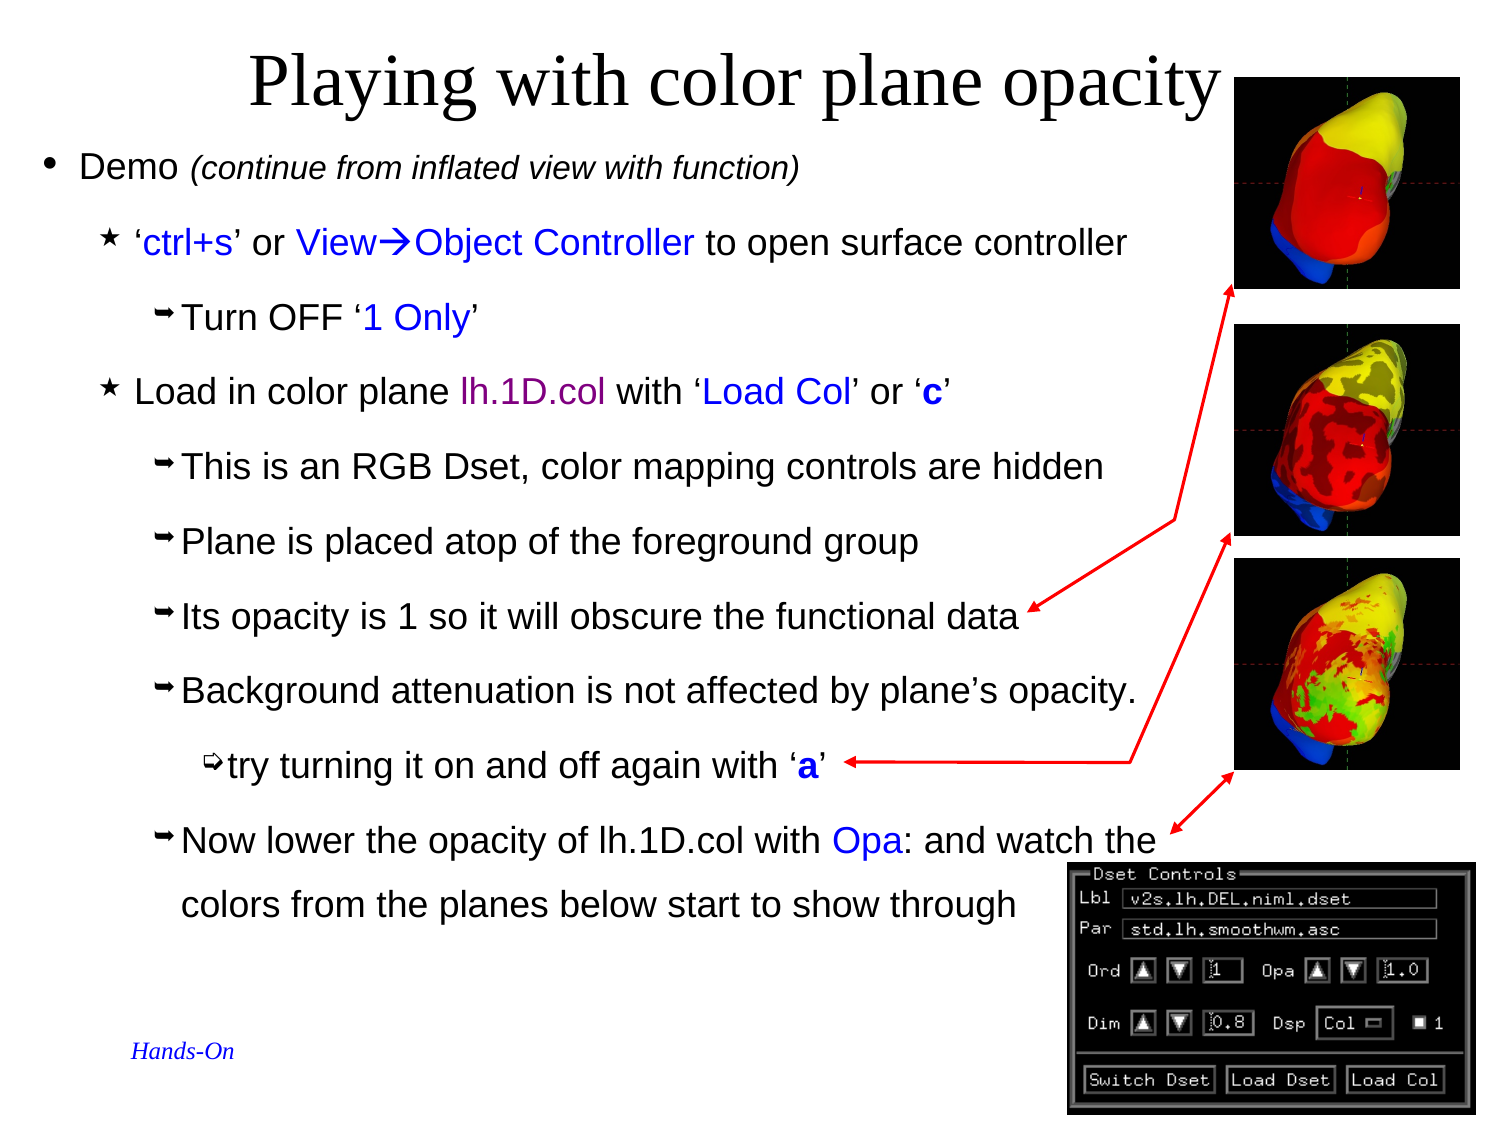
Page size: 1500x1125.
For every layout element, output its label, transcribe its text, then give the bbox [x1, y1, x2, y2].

picture [1234, 77, 1460, 289]
picture [1234, 558, 1460, 770]
picture [1067, 862, 1476, 1115]
text_box Hands-On [116, 1028, 250, 1074]
list Demo (continue from inflated view with function) ‘ctrl+s’ or ViewObject Controller to open surface controller Turn OFF ‘1 Only’ Load in color plane lh.1D.col with ‘Load Col’ or ‘c’ This is an RGB Dset, color mapping controls are hidden Plane is placed atop of the foreground group Its opacity is 1 so it will obscure the functional data Background attenuation is not affected by plane’s opacity. try turning it on and off again with ‘a’ Now lower the opacity of lh.1D.col with Opa: and watch the colors from the planes below start to show through [26, 109, 1191, 1021]
picture [1234, 324, 1460, 536]
title Playing with color plane opacity [98, 21, 1374, 135]
